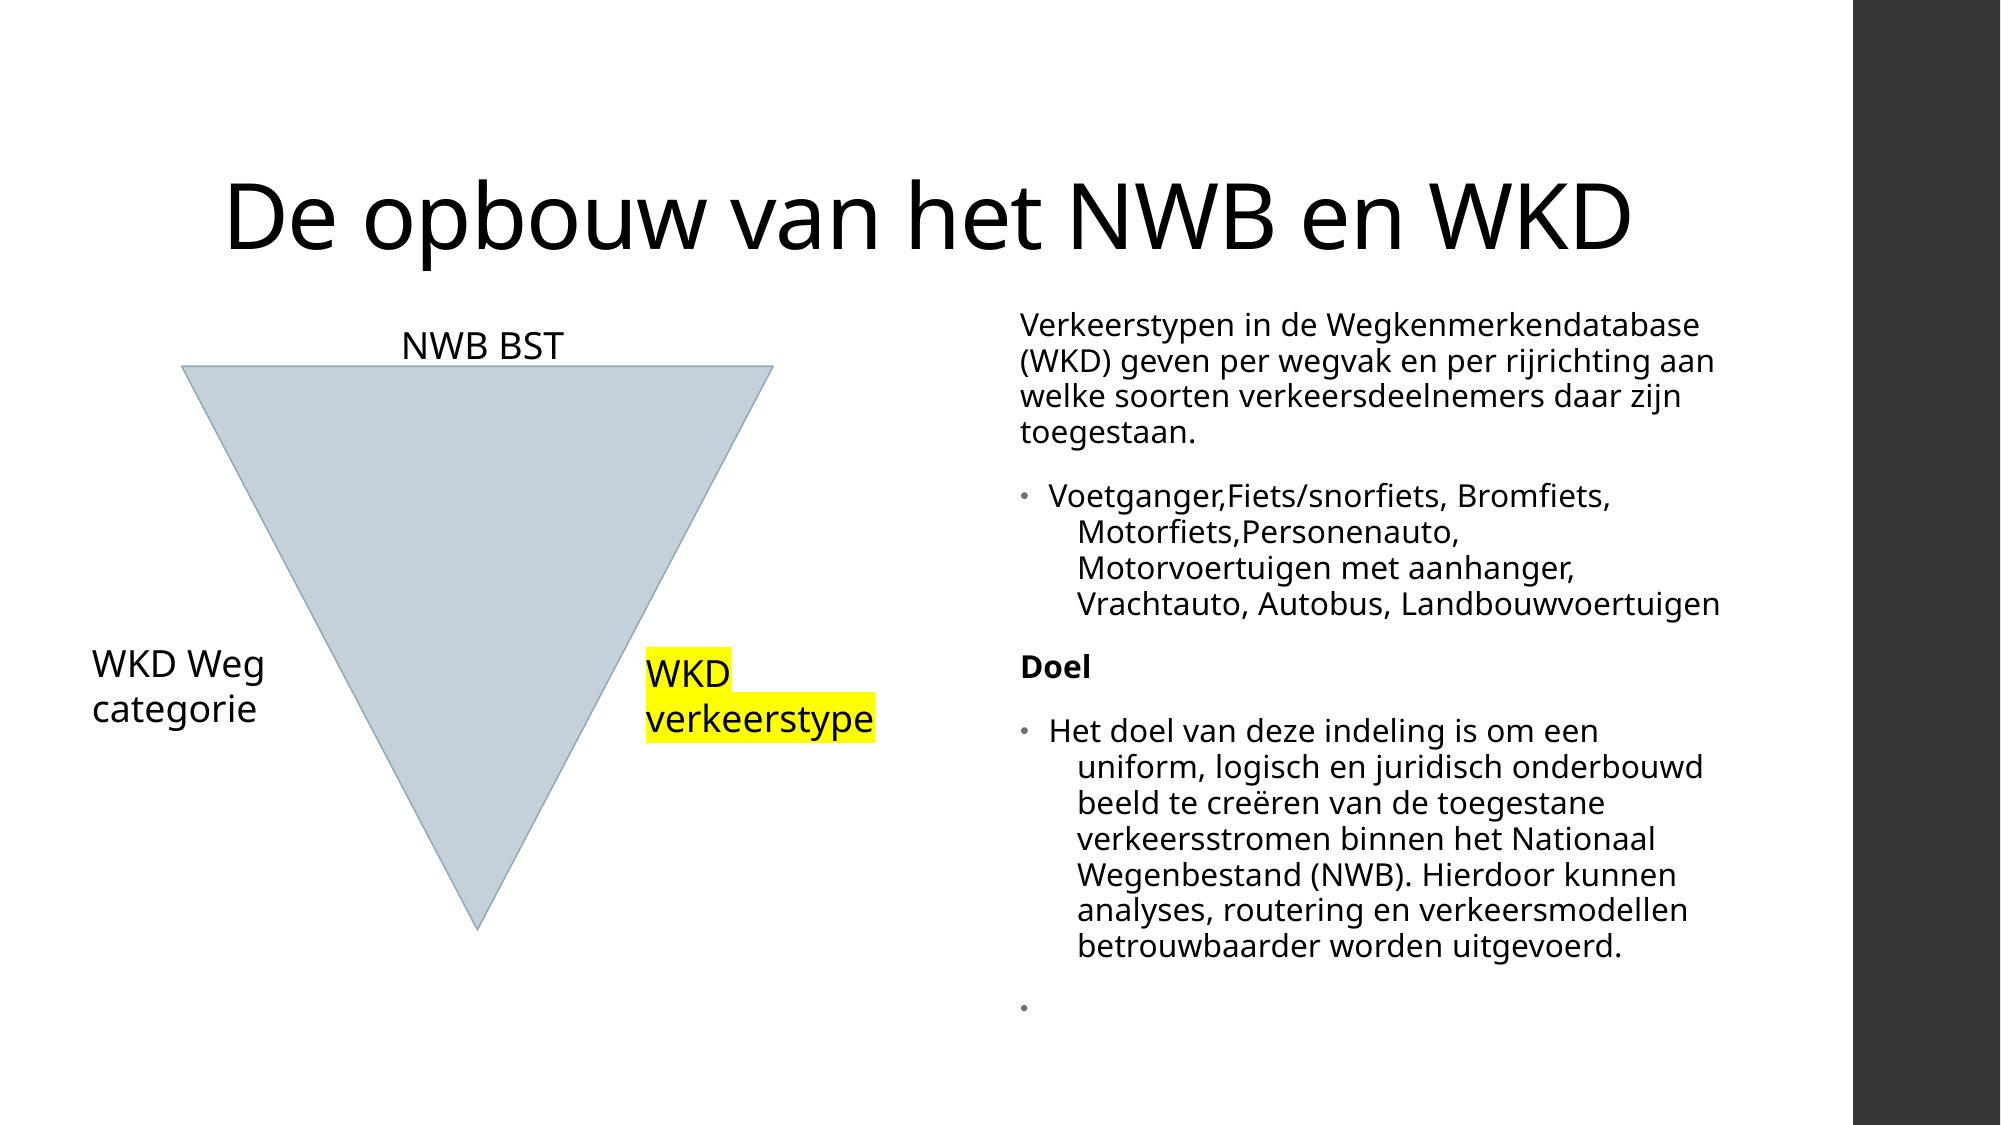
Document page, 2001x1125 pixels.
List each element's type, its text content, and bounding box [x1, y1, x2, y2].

text_box NWB BST [376, 314, 661, 375]
text_box WKD Weg categorie [76, 632, 362, 739]
title De opbouw van het NWB en WKD [206, 60, 1797, 278]
list Verkeerstypen in de Wegkenmerkendatabase (WKD) geven per wegvak en per rijrichting aan welke soorten verkeersdeelnemers daar zijn toegestaan. Voetganger,Fiets/snorfiets, Bromfiets, Motorfiets,Personenauto, Motorvoertuigen met aanhanger, Vrachtauto, Autobus, Landbouwvoertuigen Doel Het doel van deze indeling is om een uniform, logisch en juridisch onderbouwd beeld te creëren van de toegestane verkeersstromen binnen het Nationaal Wegenbestand (NWB). Hierdoor kunnen analyses, routering en verkeersmodellen betrouwbaarder worden uitgevoerd. [1005, 299, 1741, 1014]
text_box WKD verkeerstype [630, 642, 916, 749]
text_box [181, 366, 774, 930]
